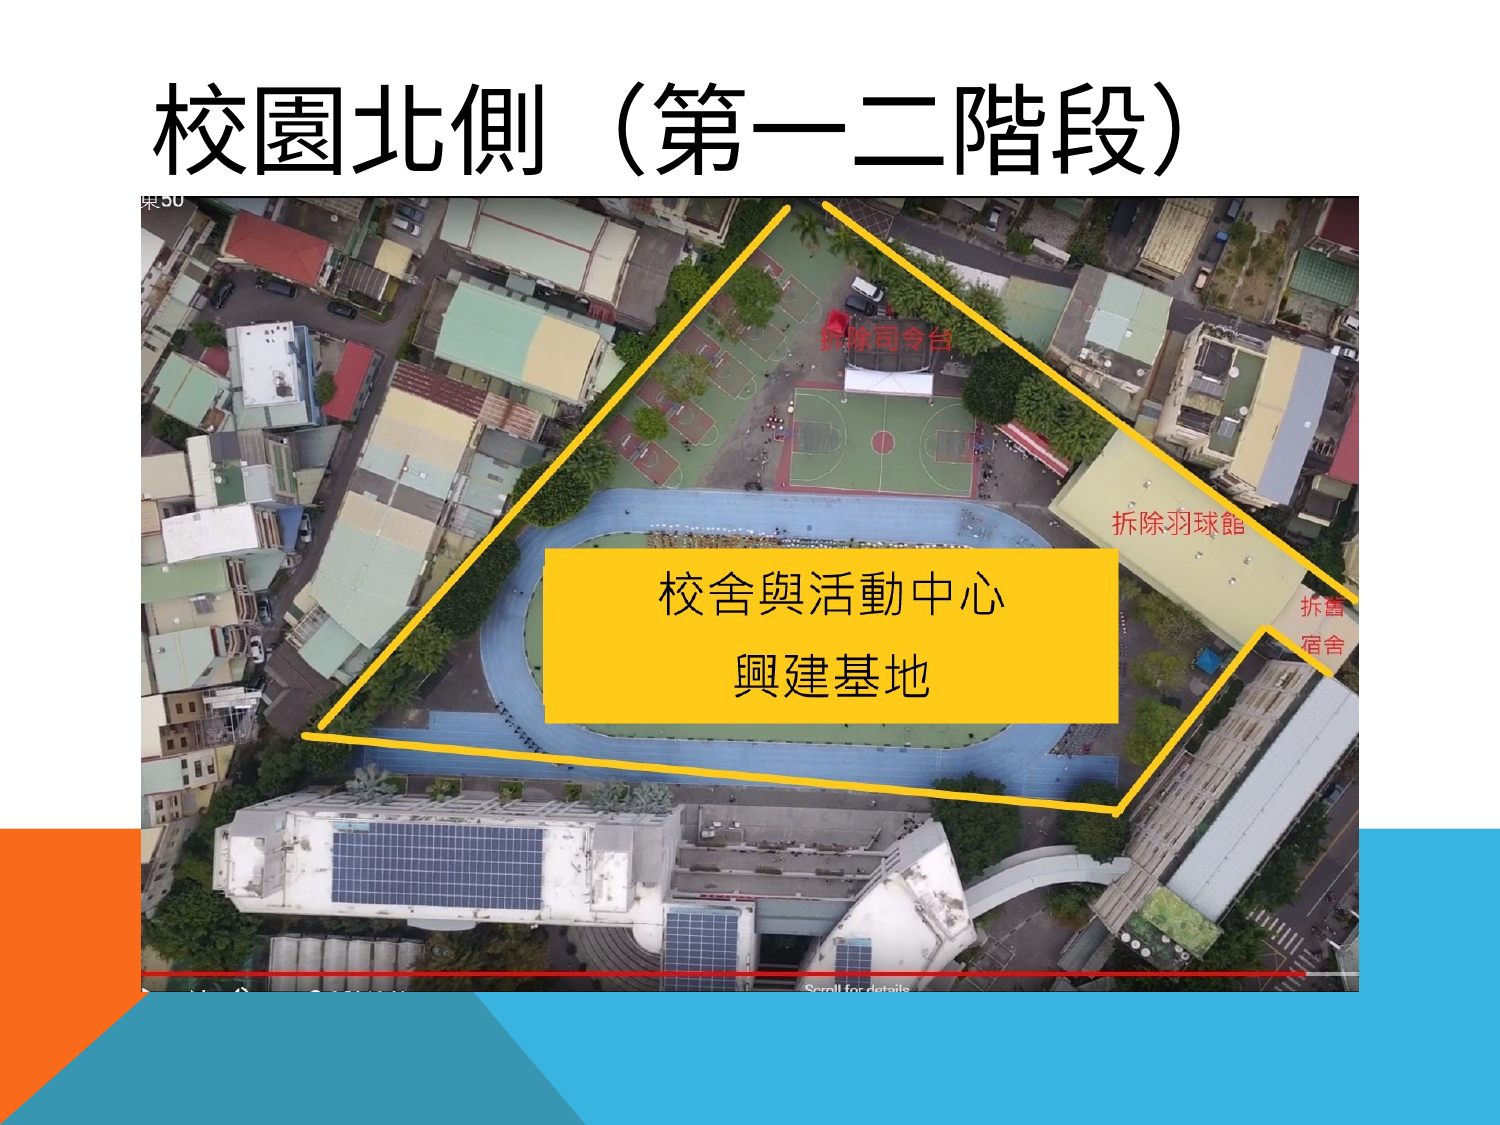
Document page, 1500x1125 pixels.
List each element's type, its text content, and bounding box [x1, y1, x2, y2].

title 校園北側（第一二階段） [135, 60, 1369, 150]
picture [141, 196, 1359, 992]
